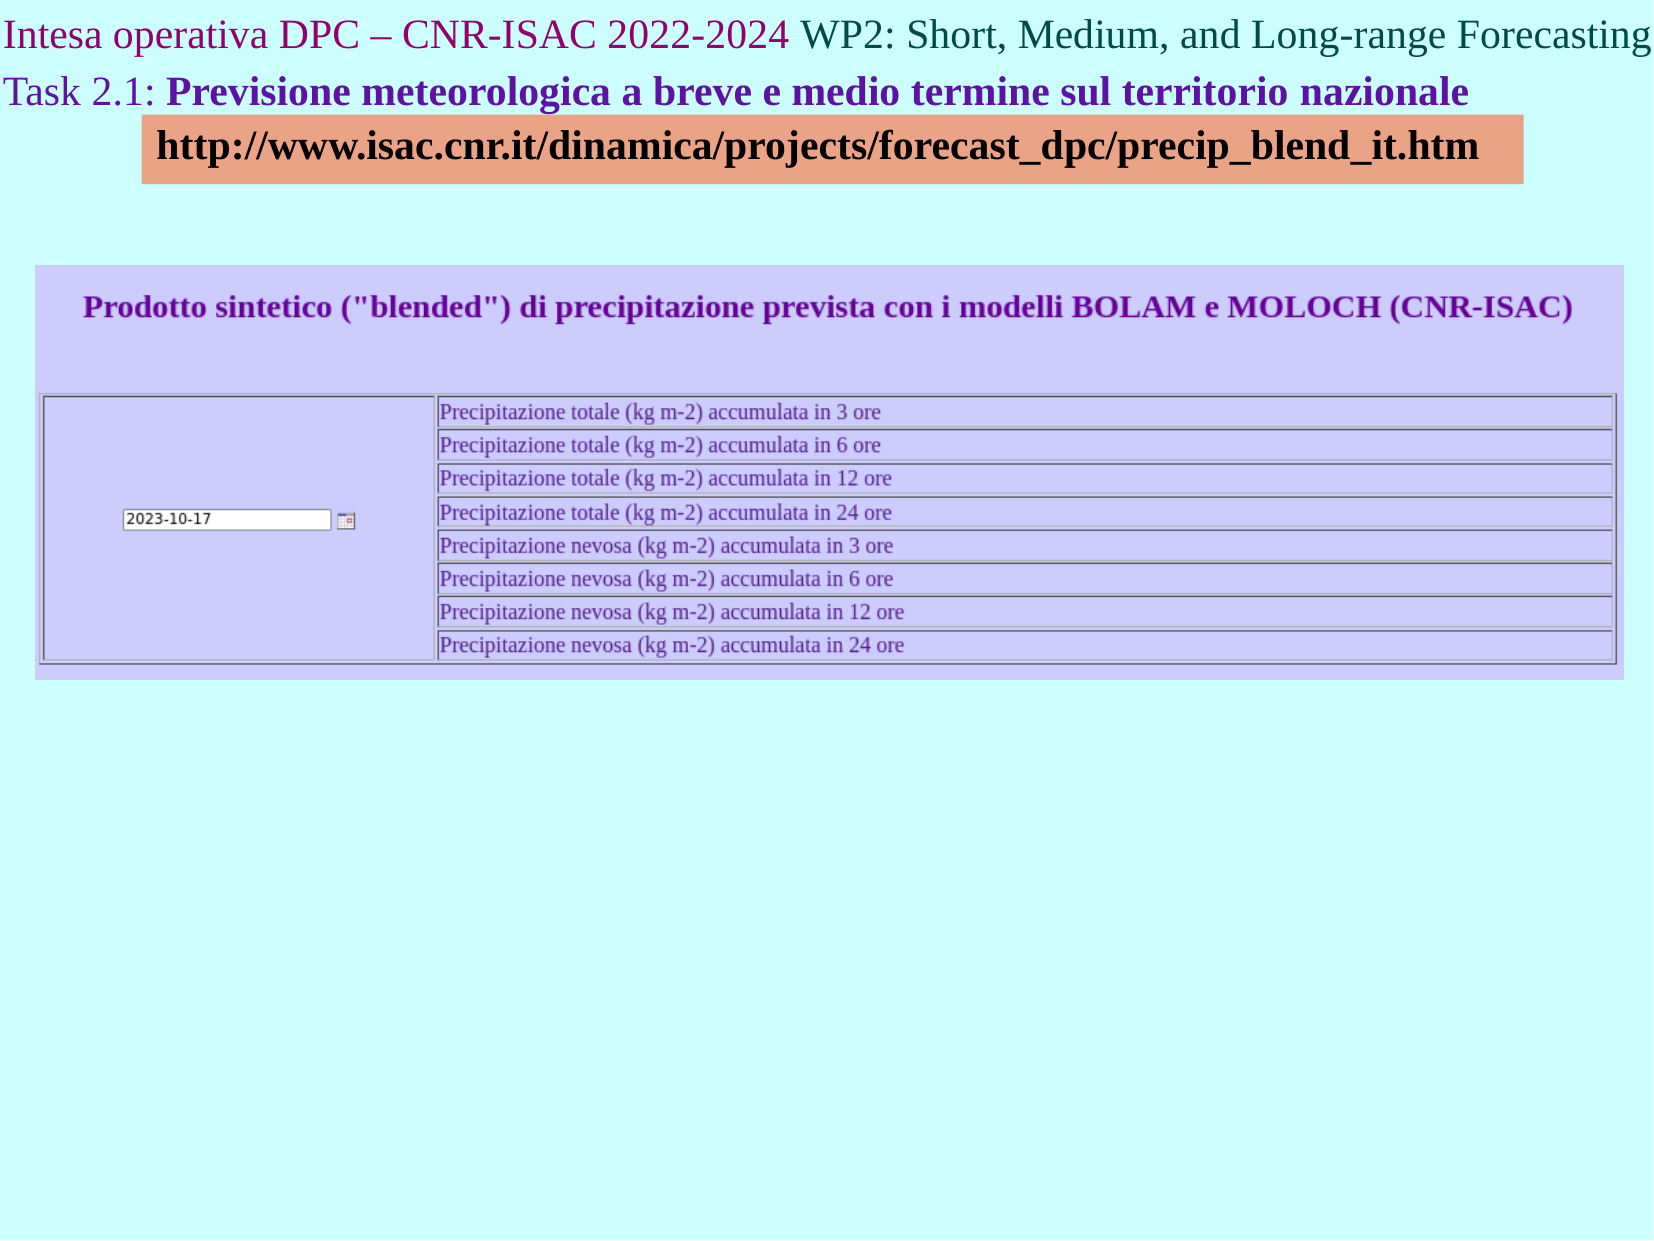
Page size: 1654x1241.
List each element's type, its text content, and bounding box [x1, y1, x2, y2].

picture [35, 265, 1624, 680]
text_box http://www.isac.cnr.it/dinamica/projects/forecast_dpc/precip_blend_it.htm [141, 114, 1524, 185]
text_box Intesa operativa DPC – CNR-ISAC 2022-2024 WP2: Short, Medium, and Long-range Forecasting Task 2.1: Previsione meteorologica a breve e medio termine sul territorio nazionale [0, 8, 1654, 131]
